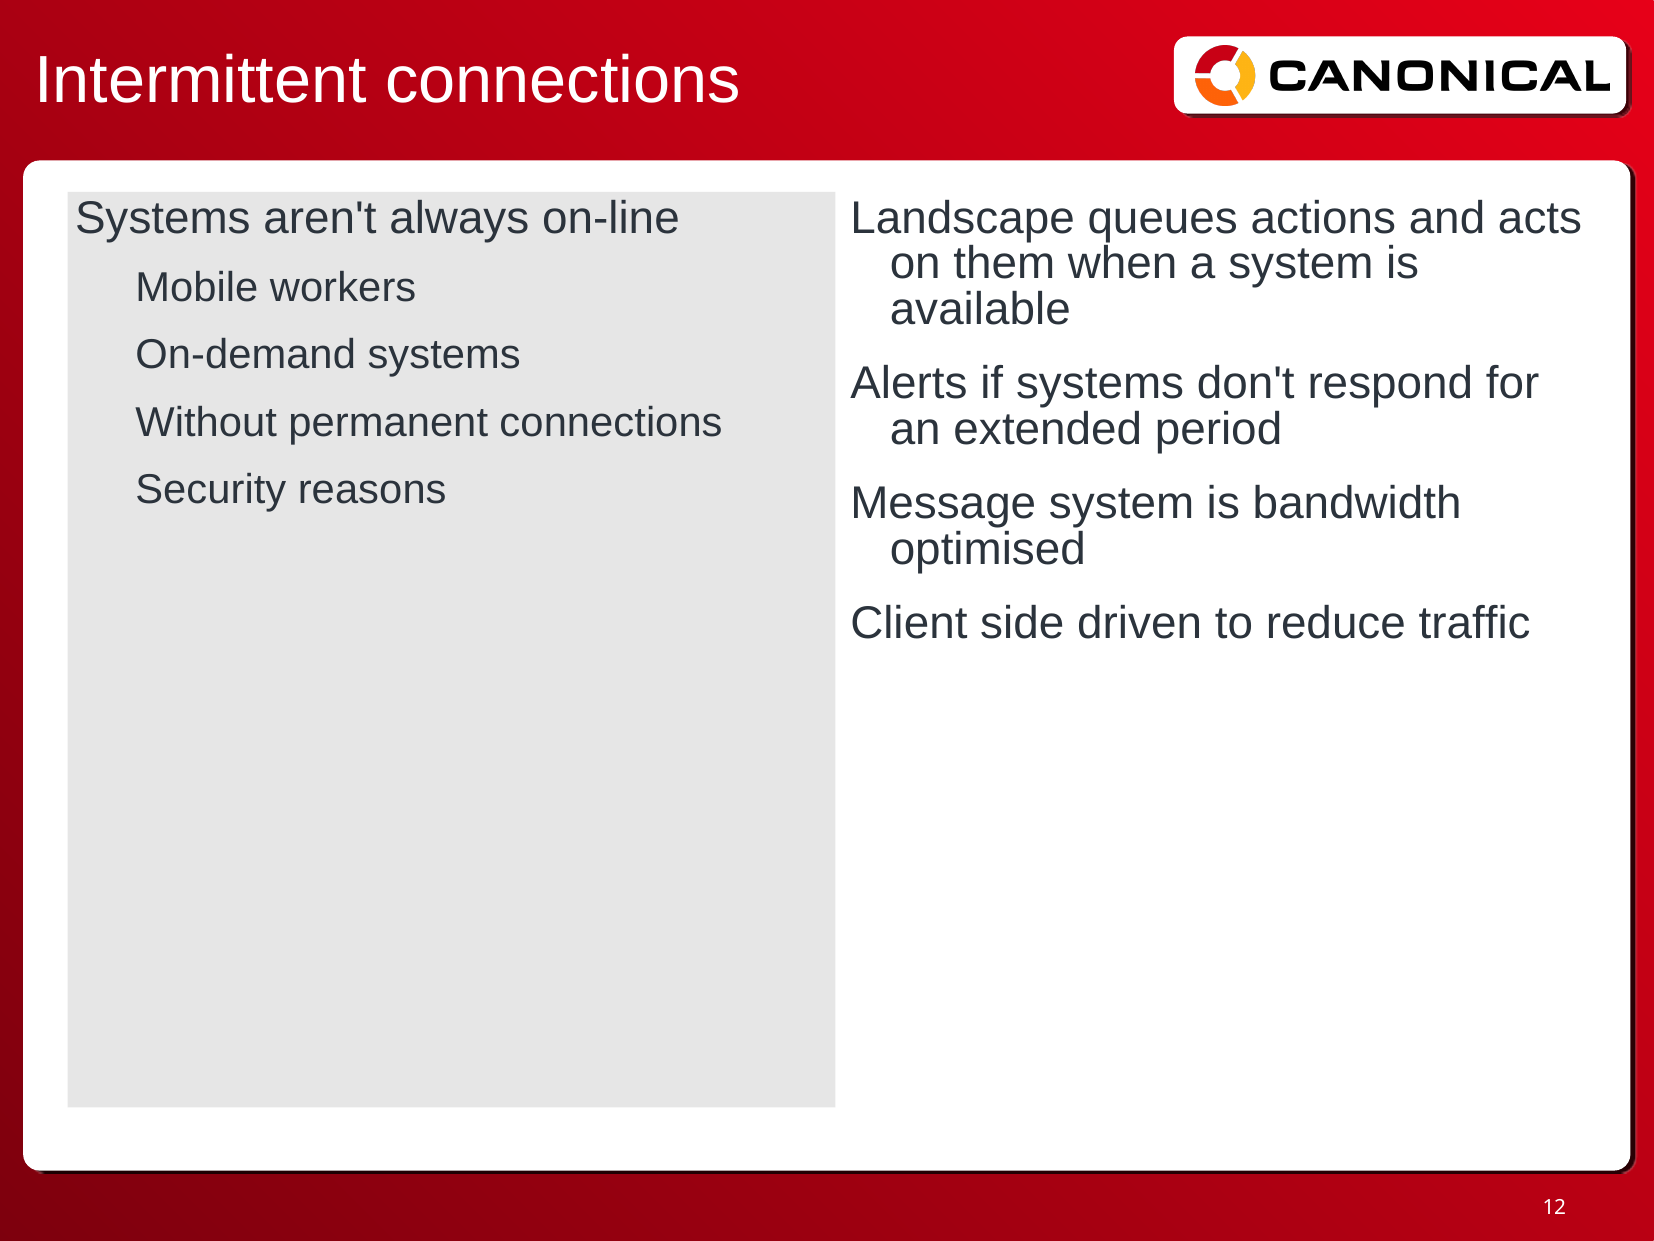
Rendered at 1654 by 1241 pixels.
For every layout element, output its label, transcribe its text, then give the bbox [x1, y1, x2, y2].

title Intermittent connections [34, 19, 1548, 151]
text_box [67, 191, 836, 1108]
picture [1548, 45, 1610, 106]
list Landscape queues actions and acts on them when a system is available Alerts if systems don't respond for an extended period Message system is bandwidth optimised Client side driven to reduce traffic [850, 196, 1589, 1075]
list Systems aren't always on-line Mobile workers On-demand systems Without permanent connections Security reasons [74, 196, 814, 1090]
